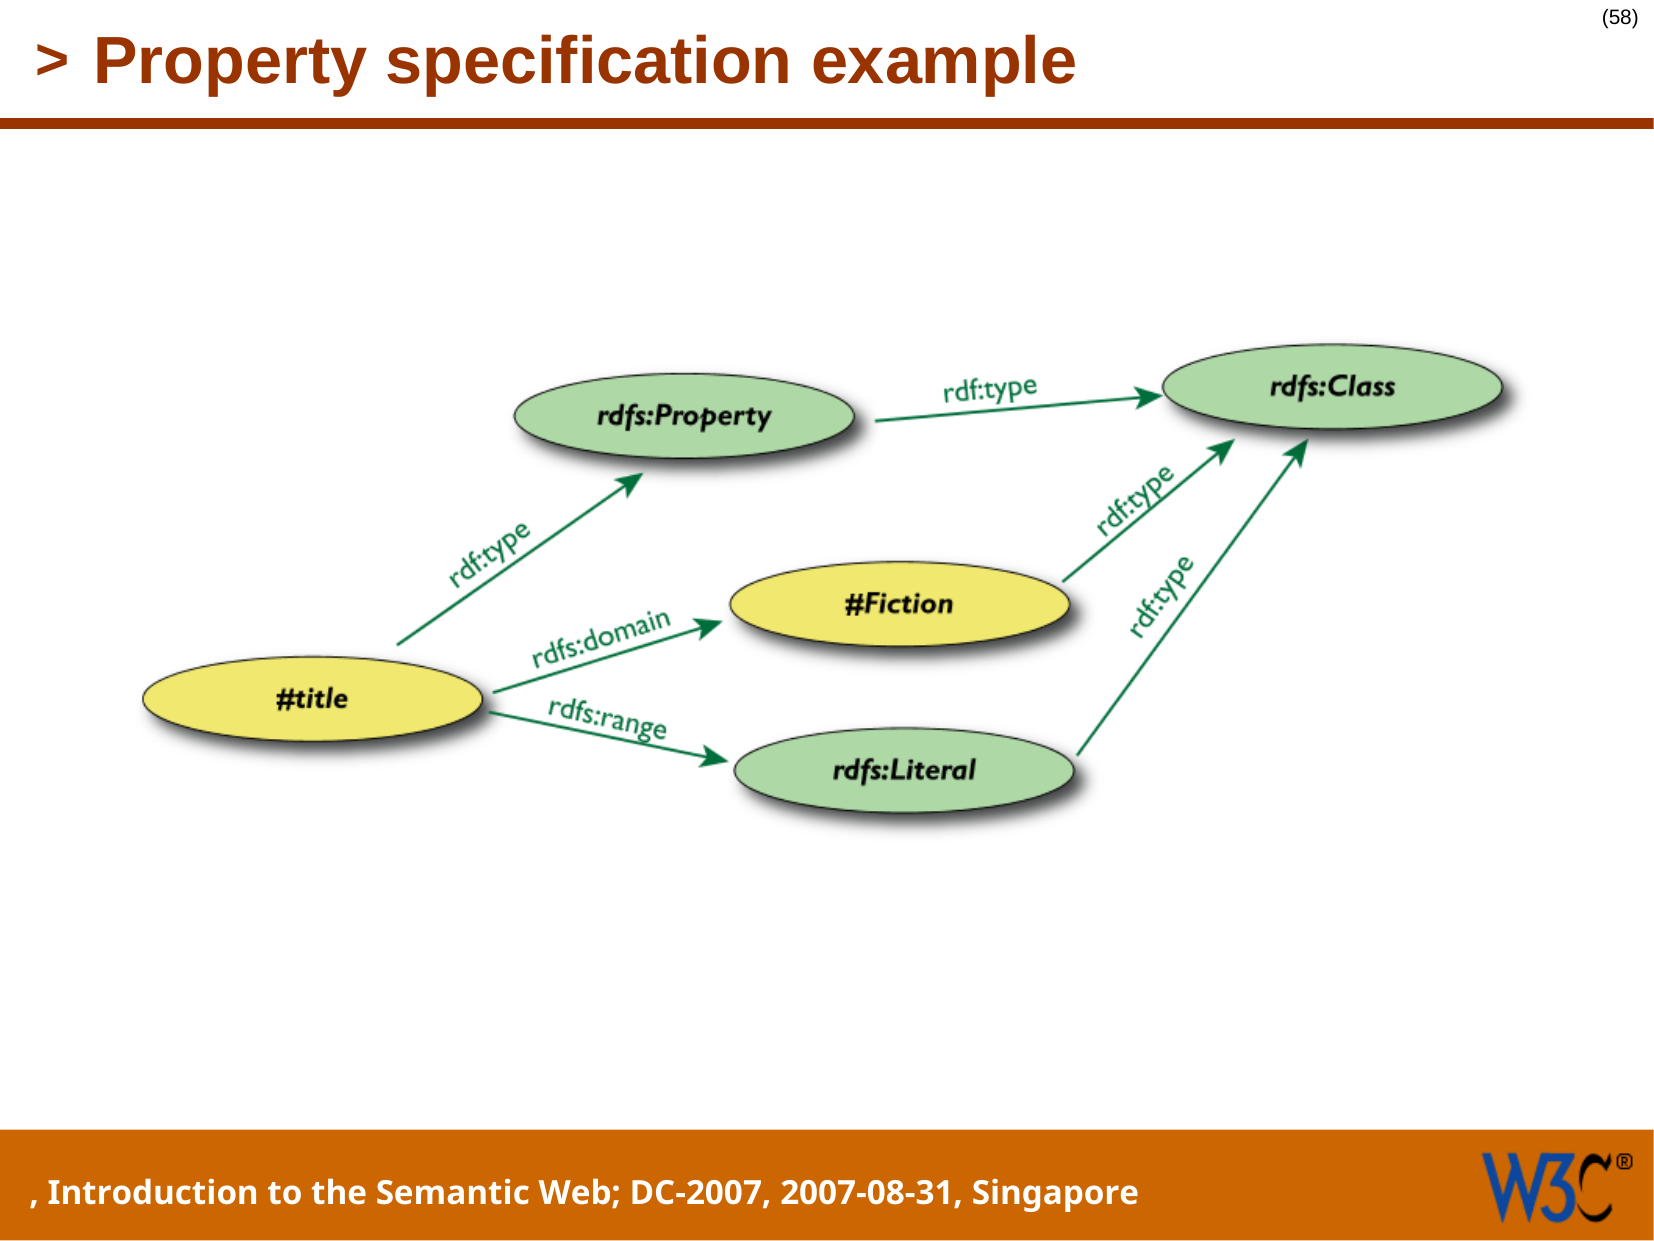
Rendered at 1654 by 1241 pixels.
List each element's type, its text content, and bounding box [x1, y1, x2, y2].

title Property specification example [93, 0, 1493, 119]
picture [130, 331, 1537, 846]
picture [1477, 1149, 1639, 1228]
